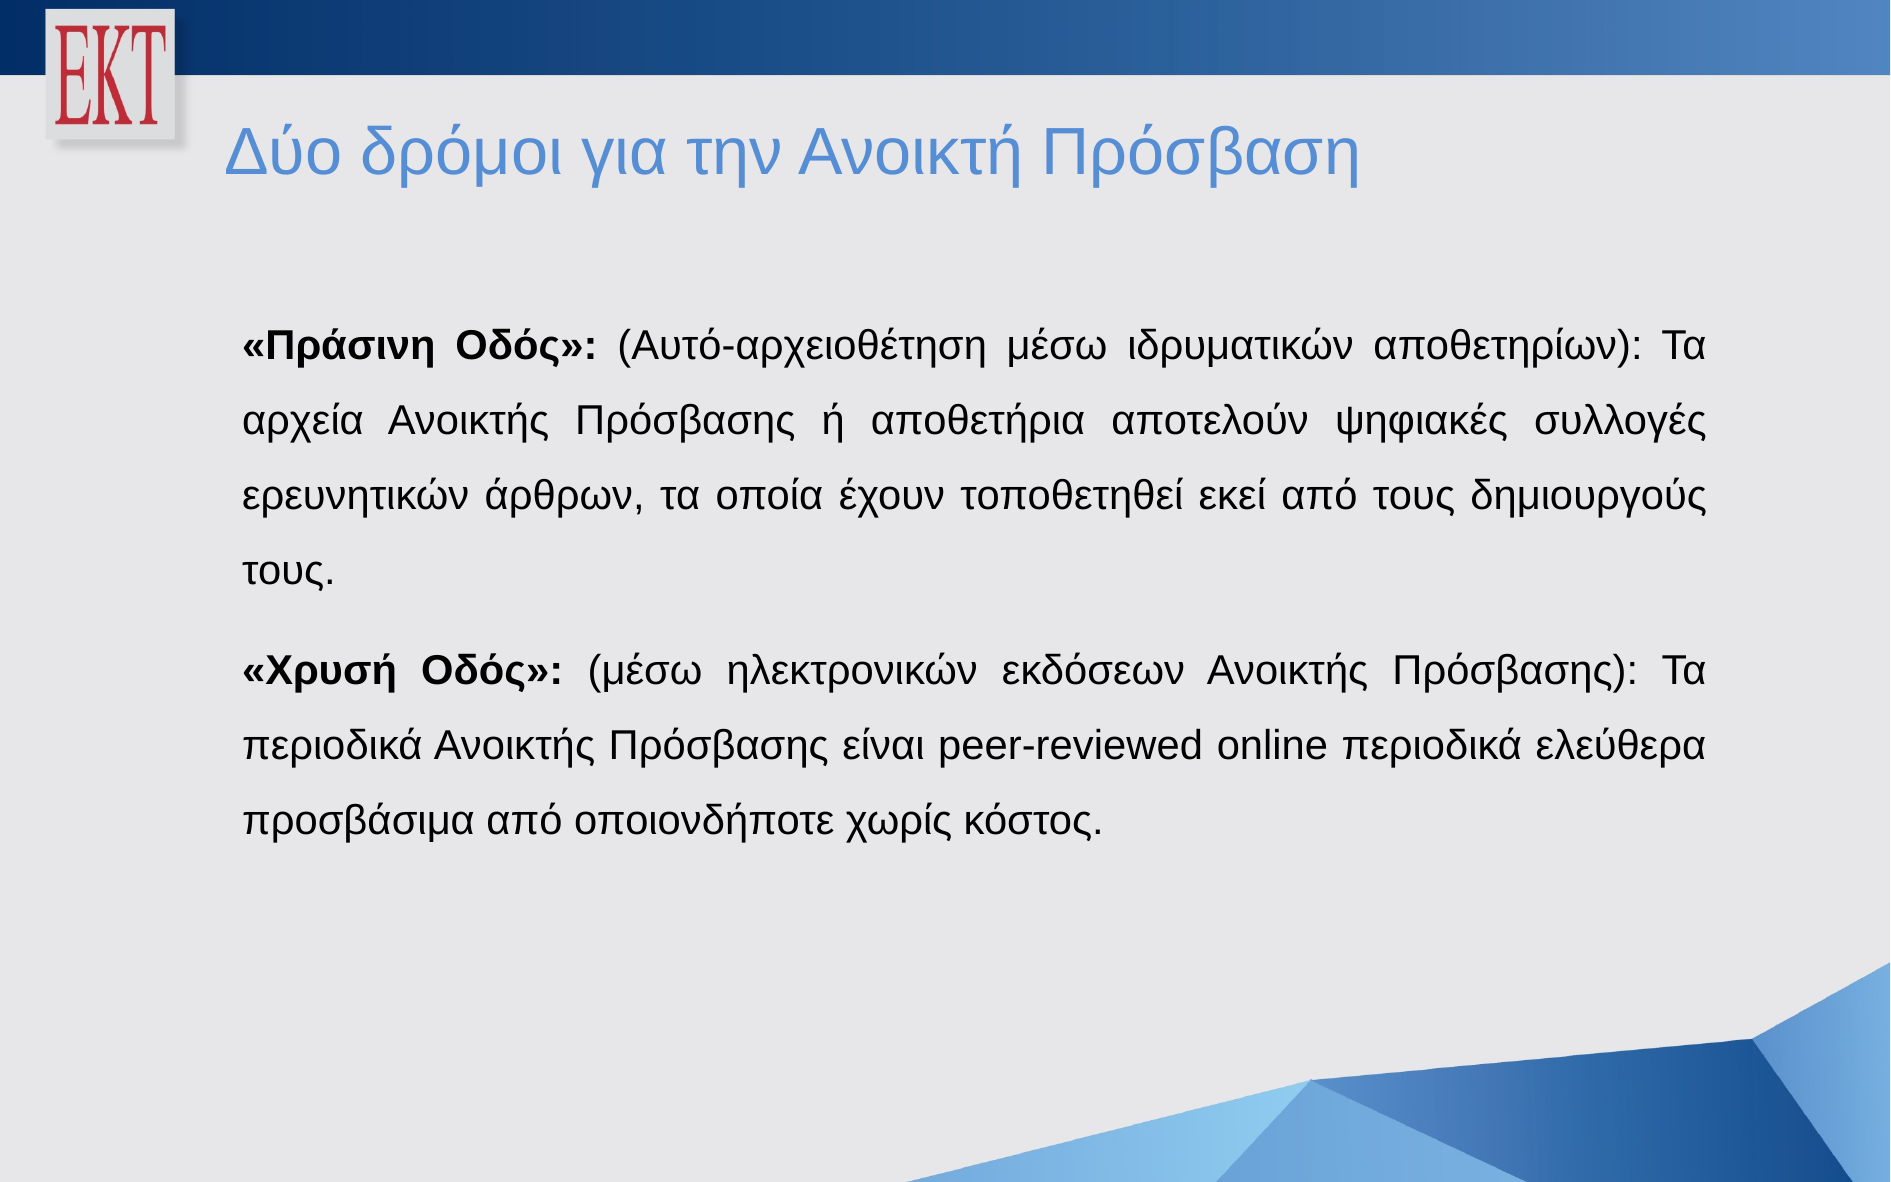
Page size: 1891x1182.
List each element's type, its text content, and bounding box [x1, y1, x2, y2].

picture [0, 0, 1891, 1182]
title Δύο δρόμοι για την Ανοικτή Πρόσβαση [224, 118, 1607, 178]
list «Πράσινη Οδός»: (Αυτό-αρχειοθέτηση μέσω ιδρυματικών αποθετηρίων): Τα αρχεία Ανοικτής Πρόσβασης ή αποθετήρια αποτελούν ψηφιακές συλλογές ερευνητικών άρθρων, τα οποία έχουν τοποθετηθεί εκεί από τους δημιουργούς τους. «Χρυσή Οδός»: (μέσω ηλεκτρονικών εκδόσεων Ανοικτής Πρόσβασης): Τα περιοδικά Ανοικτής Πρόσβασης είναι peer-reviewed online περιοδικά ελεύθερα προσβάσιμα από οποιονδήποτε χωρίς κόστος. [224, 283, 1725, 993]
